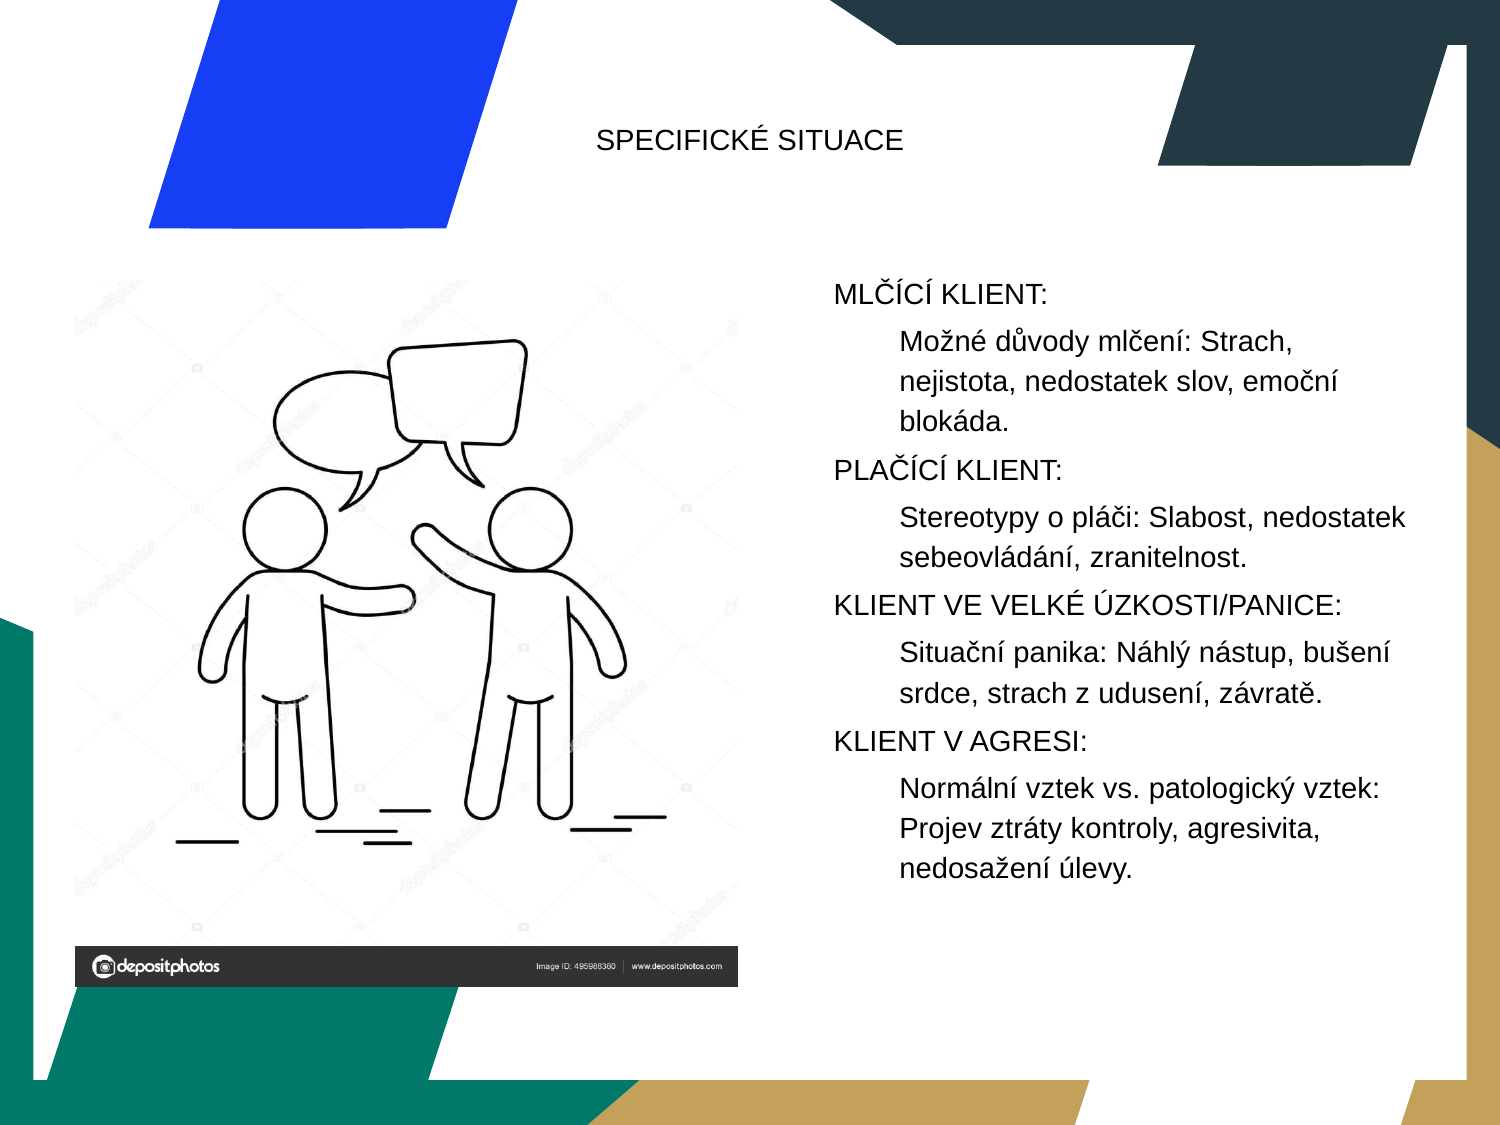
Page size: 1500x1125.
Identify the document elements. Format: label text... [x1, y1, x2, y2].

picture [75, 280, 738, 987]
list MLČÍCÍ KLIENT: Možné důvody mlčení: Strach, nejistota, nedostatek slov, emoční blokáda. PLAČÍCÍ KLIENT: Stereotypy o pláči: Slabost, nedostatek sebeovládání, zranitelnost. KLIENT VE VELKÉ ÚZKOSTI/PANICE: Situační panika: Náhlý nástup, bušení srdce, strach z udusení, závratě. KLIENT V AGRESI: Normální vztek vs. patologický vztek: Projev ztráty kontroly, agresivita, nedosažení úlevy. [762, 262, 1425, 1005]
title SPECIFICKÉ SITUACE [75, 45, 1425, 233]
